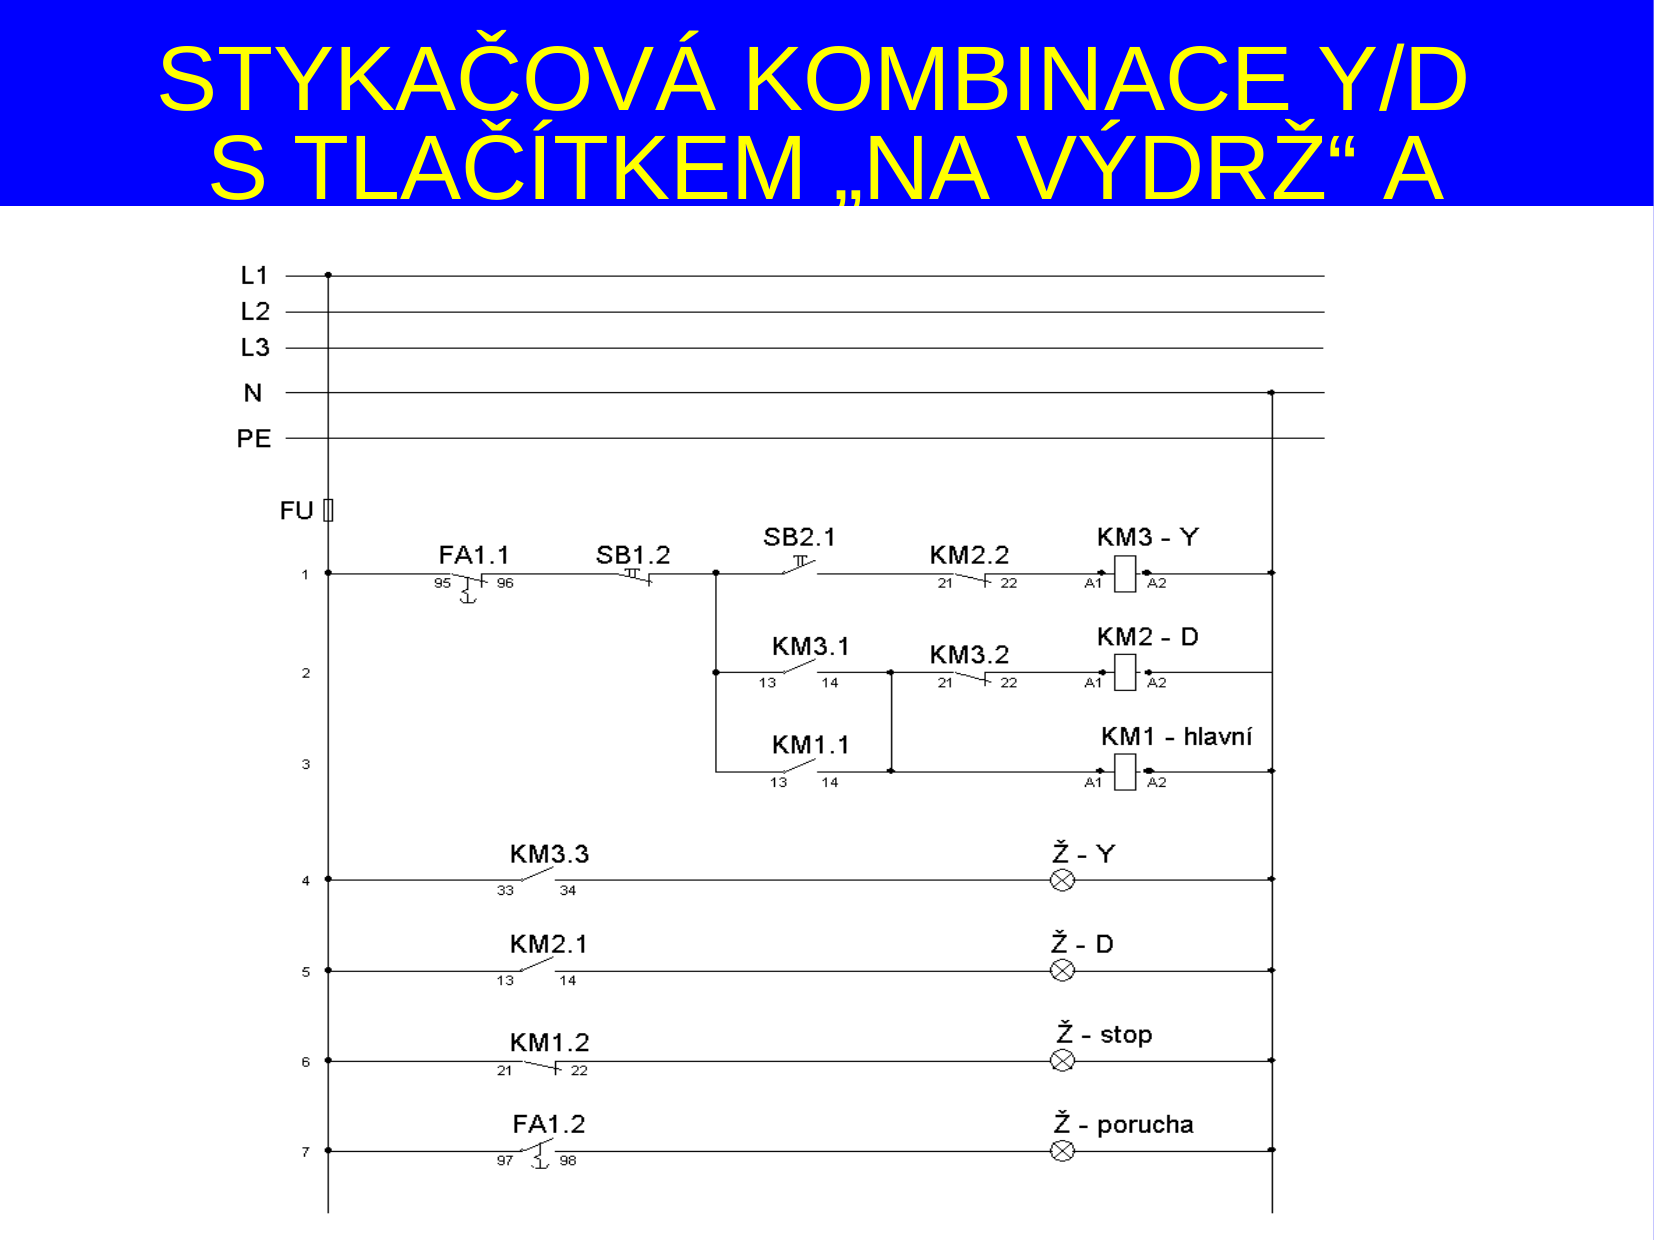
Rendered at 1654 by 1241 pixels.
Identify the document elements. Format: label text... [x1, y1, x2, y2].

title STYKAČOVÁ KOMBINACE Y/D S TLAČÍTKEM „NA VÝDRŽ“ A [0, 0, 1654, 206]
picture [0, 206, 1654, 1241]
